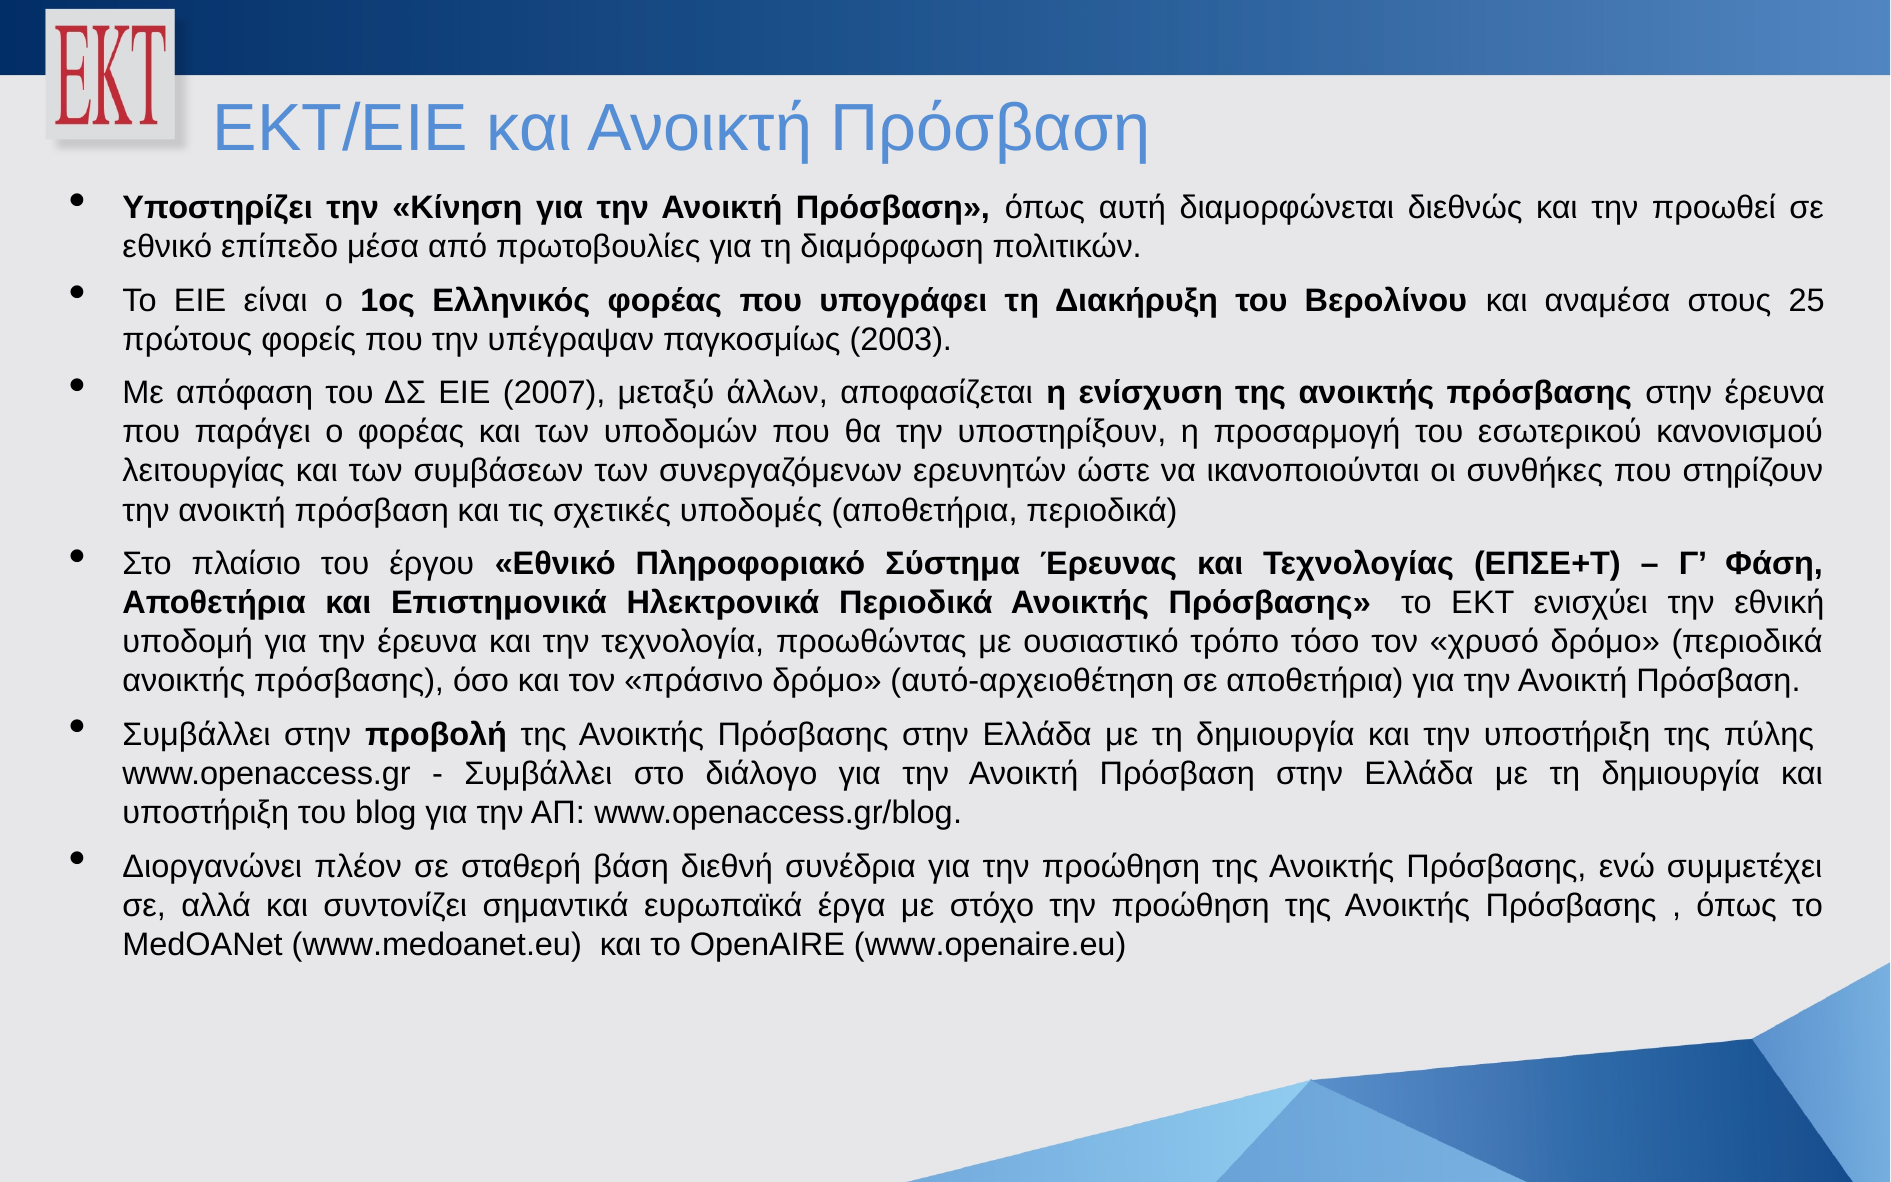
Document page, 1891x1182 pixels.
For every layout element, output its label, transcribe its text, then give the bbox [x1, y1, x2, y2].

list Υποστηρίζει την «Κίνηση για την Ανοικτή Πρόσβαση», όπως αυτή διαμορφώνεται διεθνώς και την προωθεί σε εθνικό επίπεδο μέσα από πρωτοβουλίες για τη διαμόρφωση πολιτικών. Το ΕΙΕ είναι ο 1ος Ελληνικός φορέας που υπογράφει τη Διακήρυξη του Βερολίνου και αναμέσα στους 25 πρώτους φορείς που την υπέγραψαν παγκοσμίως (2003). Με απόφαση του ΔΣ ΕΙΕ (2007), μεταξύ άλλων, αποφασίζεται η ενίσχυση της ανοικτής πρόσβασης στην έρευνα που παράγει ο φορέας και των υποδομών που θα την υποστηρίξουν, η προσαρμογή του εσωτερικού κανονισμού λειτουργίας και των συμβάσεων των συνεργαζόμενων ερευνητών ώστε να ικανοποιούνται οι συνθήκες που στηρίζουν την ανοικτή πρόσβαση και τις σχετικές υποδομές (αποθετήρια, περιοδικά) Στο πλαίσιο του έργου «Εθνικό Πληροφοριακό Σύστημα Έρευνας και Τεχνολογίας (ΕΠΣΕ+Τ) – Γ’ Φάση, Αποθετήρια και Επιστημονικά Ηλεκτρονικά Περιοδικά Ανοικτής Πρόσβασης» το ΕΚΤ ενισχύει την εθνική υποδομή για την έρευνα και την τεχνολογία, προωθώντας με ουσιαστικό τρόπο τόσο τον «χρυσό δρόμο» (περιοδικά ανοικτής πρόσβασης), όσο και τον «πράσινο δρόμο» (αυτό-αρχειοθέτηση σε αποθετήρια) για την Ανοικτή Πρόσβαση. Συμβάλλει στην προβολή της Ανοικτής Πρόσβασης στην Ελλάδα με τη δημιουργία και την υποστήριξη της πύλης www.openaccess.gr - Συμβάλλει στο διάλογο για την Ανοικτή Πρόσβαση στην Ελλάδα με τη δημιουργία και υποστήριξη του blog για την ΑΠ: www.openaccess.gr/blog. Διοργανώνει πλέον σε σταθερή βάση διεθνή συνέδρια για την προώθηση της Ανοικτής Πρόσβασης, ενώ συμμετέχει σε, αλλά και συντονίζει σημαντικά ευρωπαϊκά έργα με στόχο την προώθηση της Ανοικτής Πρόσβασης , όπως το MedOANet (www.medoanet.eu) και το OpenAIRE (www.openaire.eu) [35, 177, 1843, 993]
picture [0, 0, 1891, 1182]
title ΕΚΤ/ΕΙΕ και Ανοικτή Πρόσβαση [212, 82, 1820, 166]
